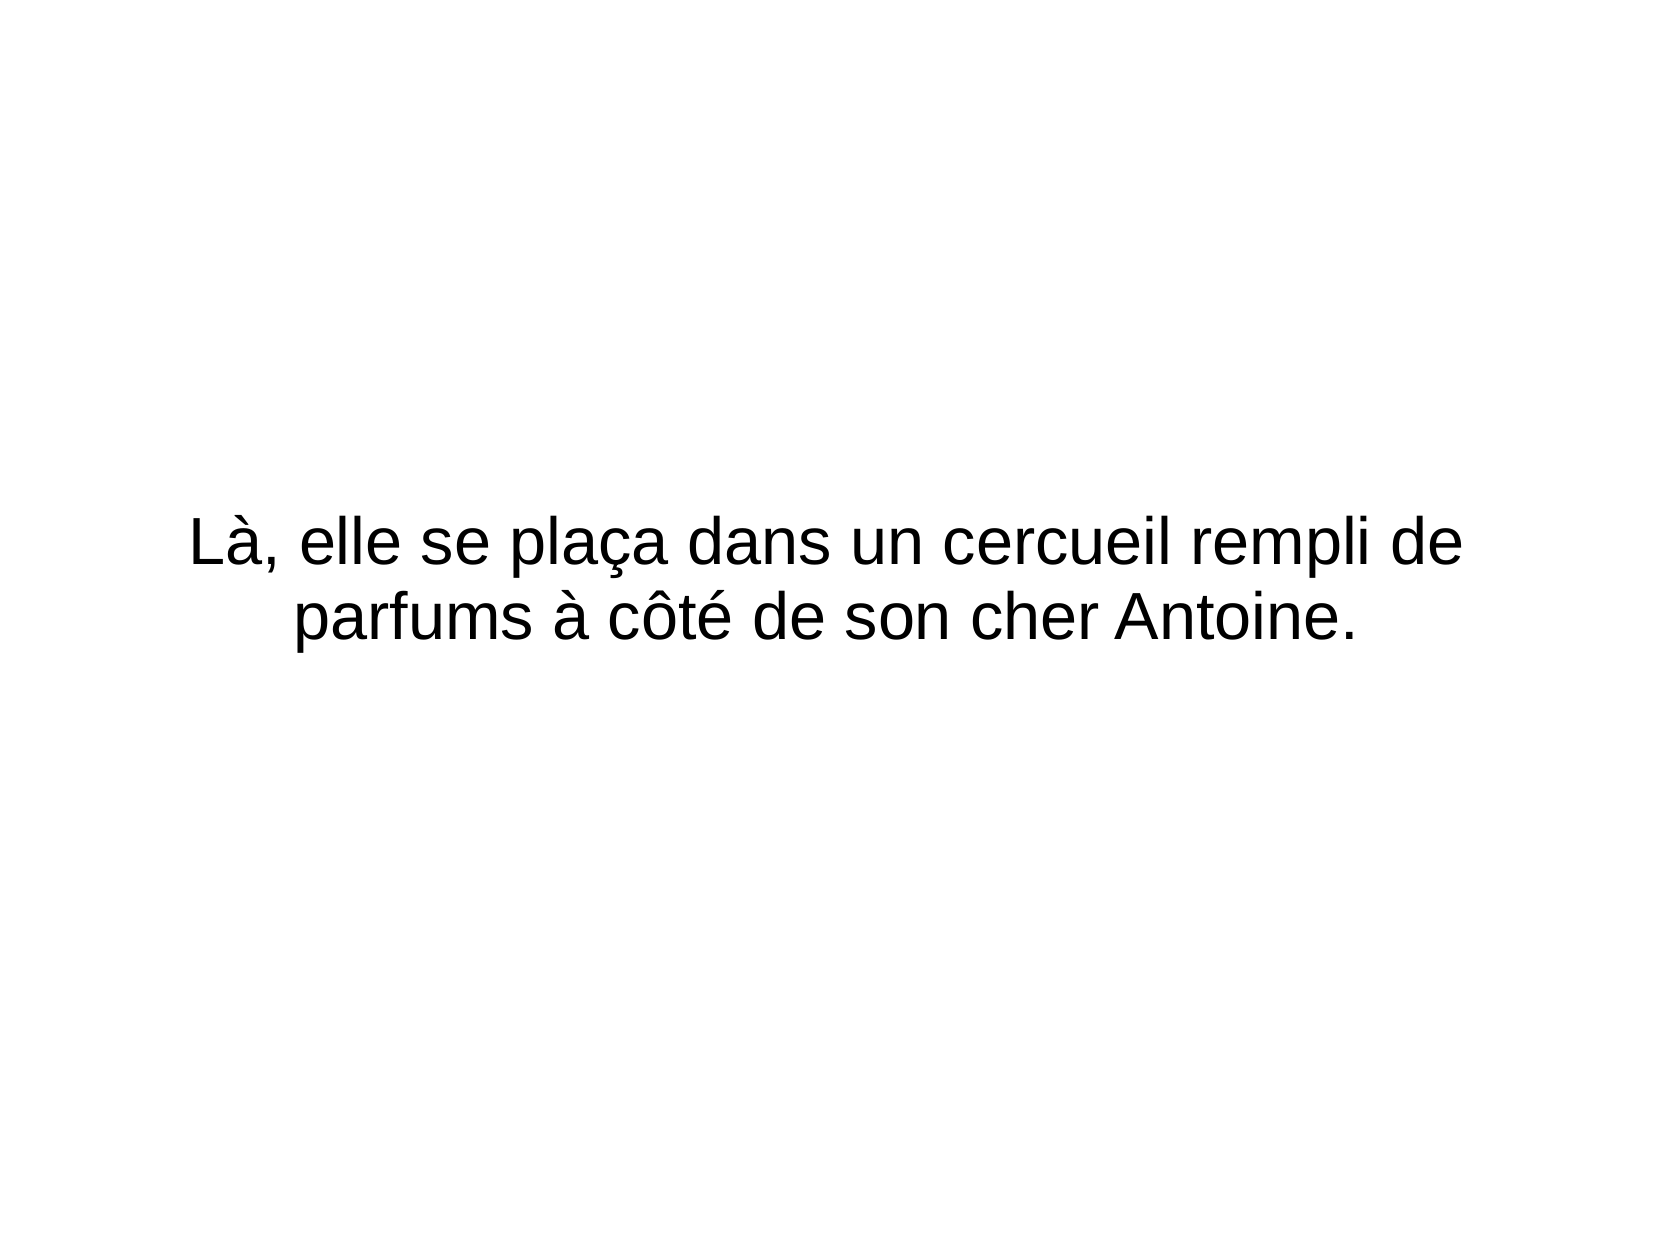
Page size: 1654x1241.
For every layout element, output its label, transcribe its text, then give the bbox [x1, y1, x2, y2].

subtitle Là, elle se plaça dans un cercueil rempli de parfums à côté de son cher Antoine. [82, 49, 1571, 1109]
